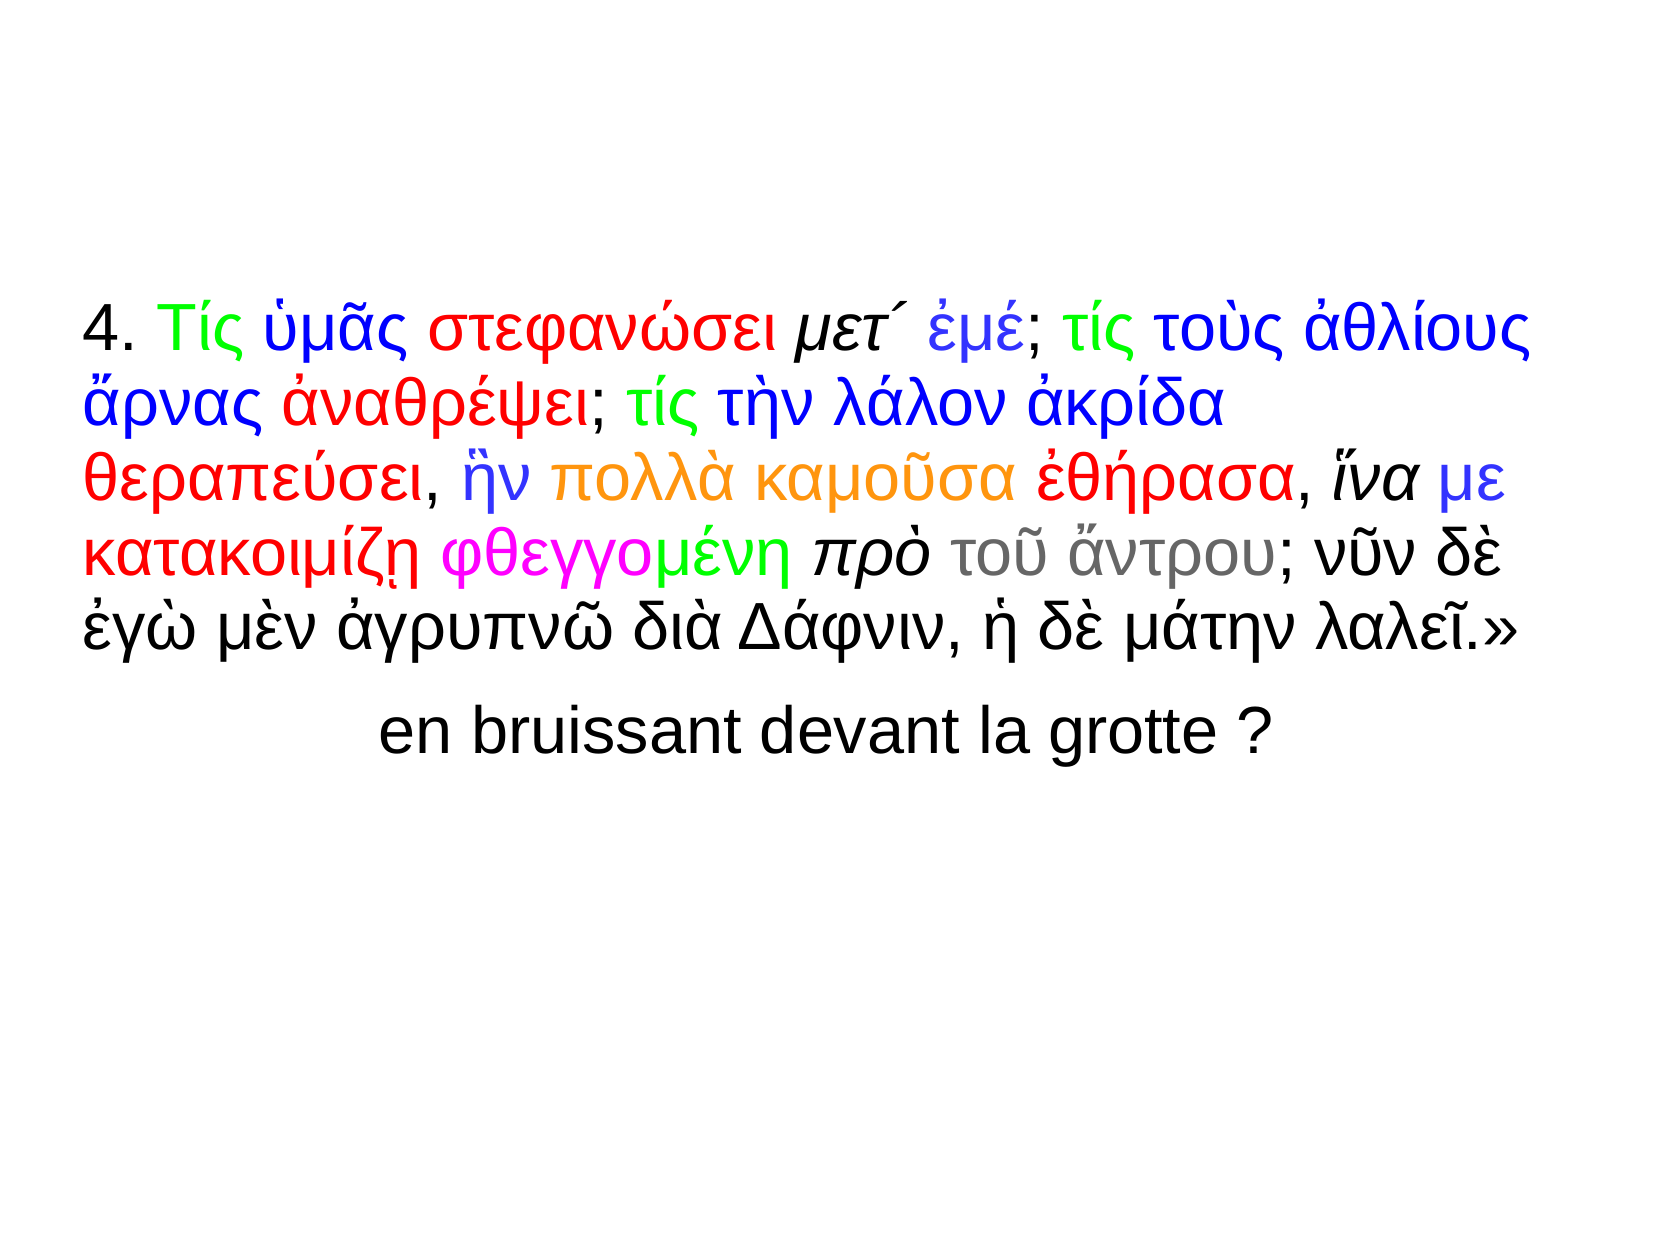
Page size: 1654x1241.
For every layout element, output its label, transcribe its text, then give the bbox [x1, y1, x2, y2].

list 4. Τίς ὑμᾶς στεφανώσει μετ´ ἐμέ; τίς τοὺς ἀθλίους ἄρνας ἀναθρέψει; τίς τὴν λάλον ἀκρίδα θεραπεύσει, ἣν πολλὰ καμοῦσα ἐθήρασα, ἵνα με κατακοιμίζῃ φθεγγομένη πρὸ τοῦ ἄντρου; νῦν δὲ ἐγὼ μὲν ἀγρυπνῶ διὰ Δάφνιν, ἡ δὲ μάτην λαλεῖ.» en bruissant devant la grotte ? [82, 290, 1571, 1109]
